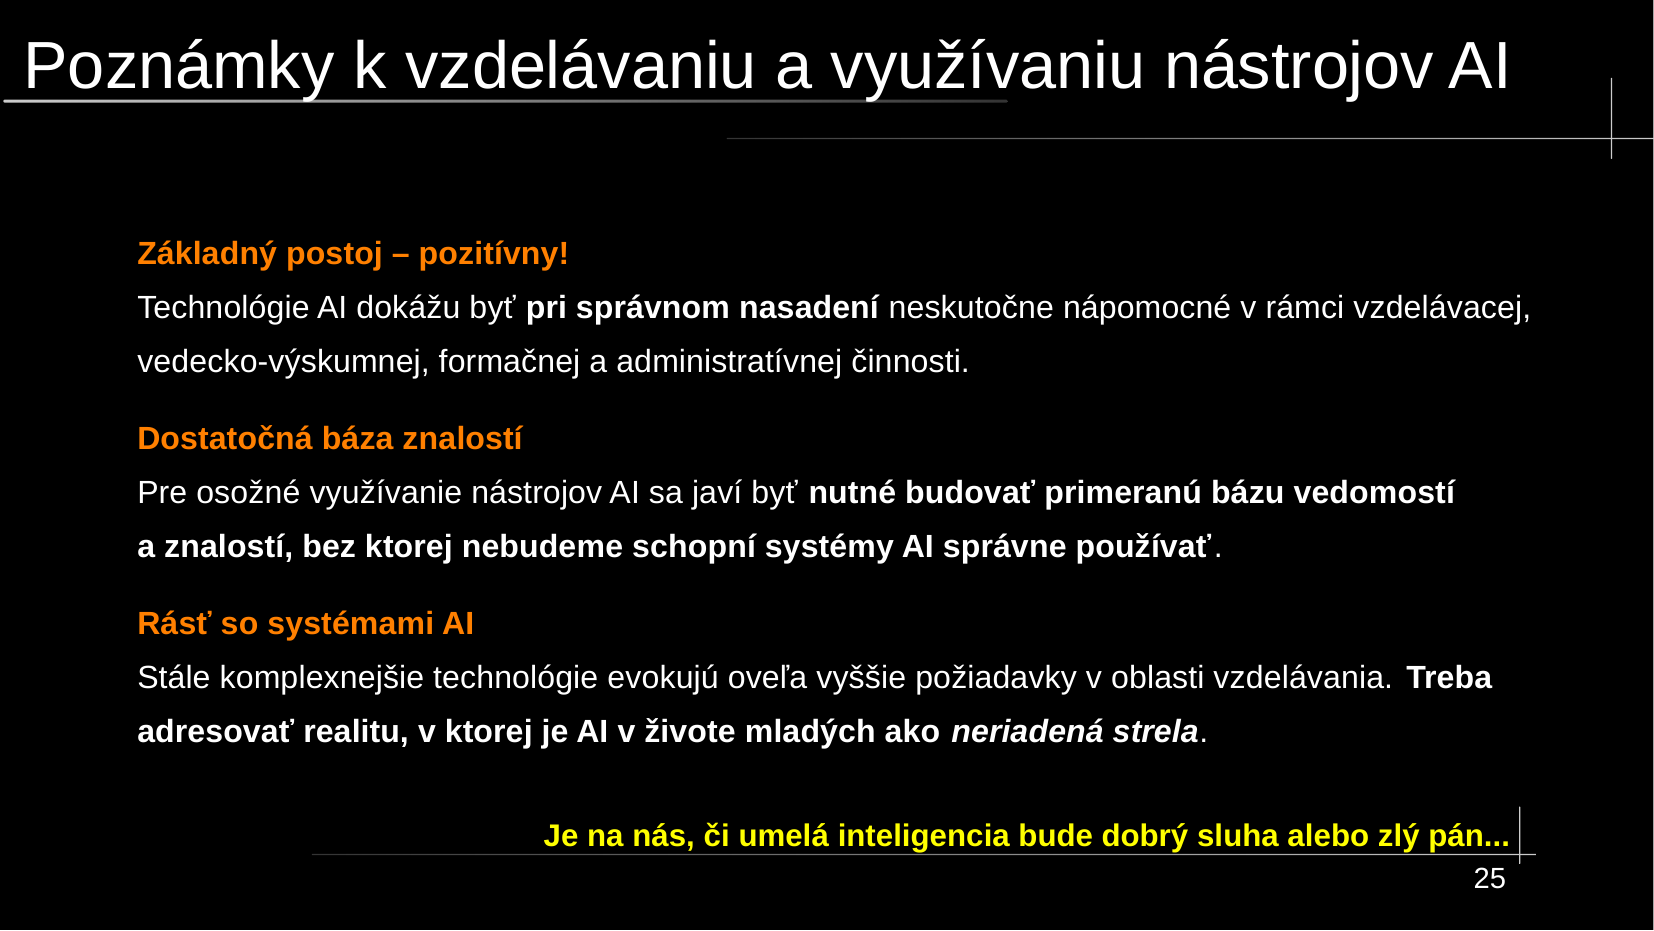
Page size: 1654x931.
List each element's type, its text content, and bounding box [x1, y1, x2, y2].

list Základný postoj – pozitívny! Technológie AI dokážu byť pri správnom nasadení neskutočne nápomocné v rámci vzdelávacej, vedecko-výskumnej, formačnej a administratívnej činnosti. Dostatočná báza znalostí Pre osožné využívanie nástrojov AI sa javí byť nutné budovať primeranú bázu vedomostí a znalostí, bez ktorej nebudeme schopní systémy AI správne používať. Rásť so systémami AI Stále komplexnejšie technológie evokujú oveľa vyššie požiadavky v oblasti vzdelávania. Treba adresovať realitu, v ktorej je AI v živote mladých ako neriadená strela. [82, 217, 1571, 758]
title Poznámky k vzdelávaniu a využívaniu nástrojov AI [23, 11, 1589, 119]
title Je na nás, či umelá inteligencia bude dobrý sluha alebo zlý pán... [29, 801, 1512, 871]
